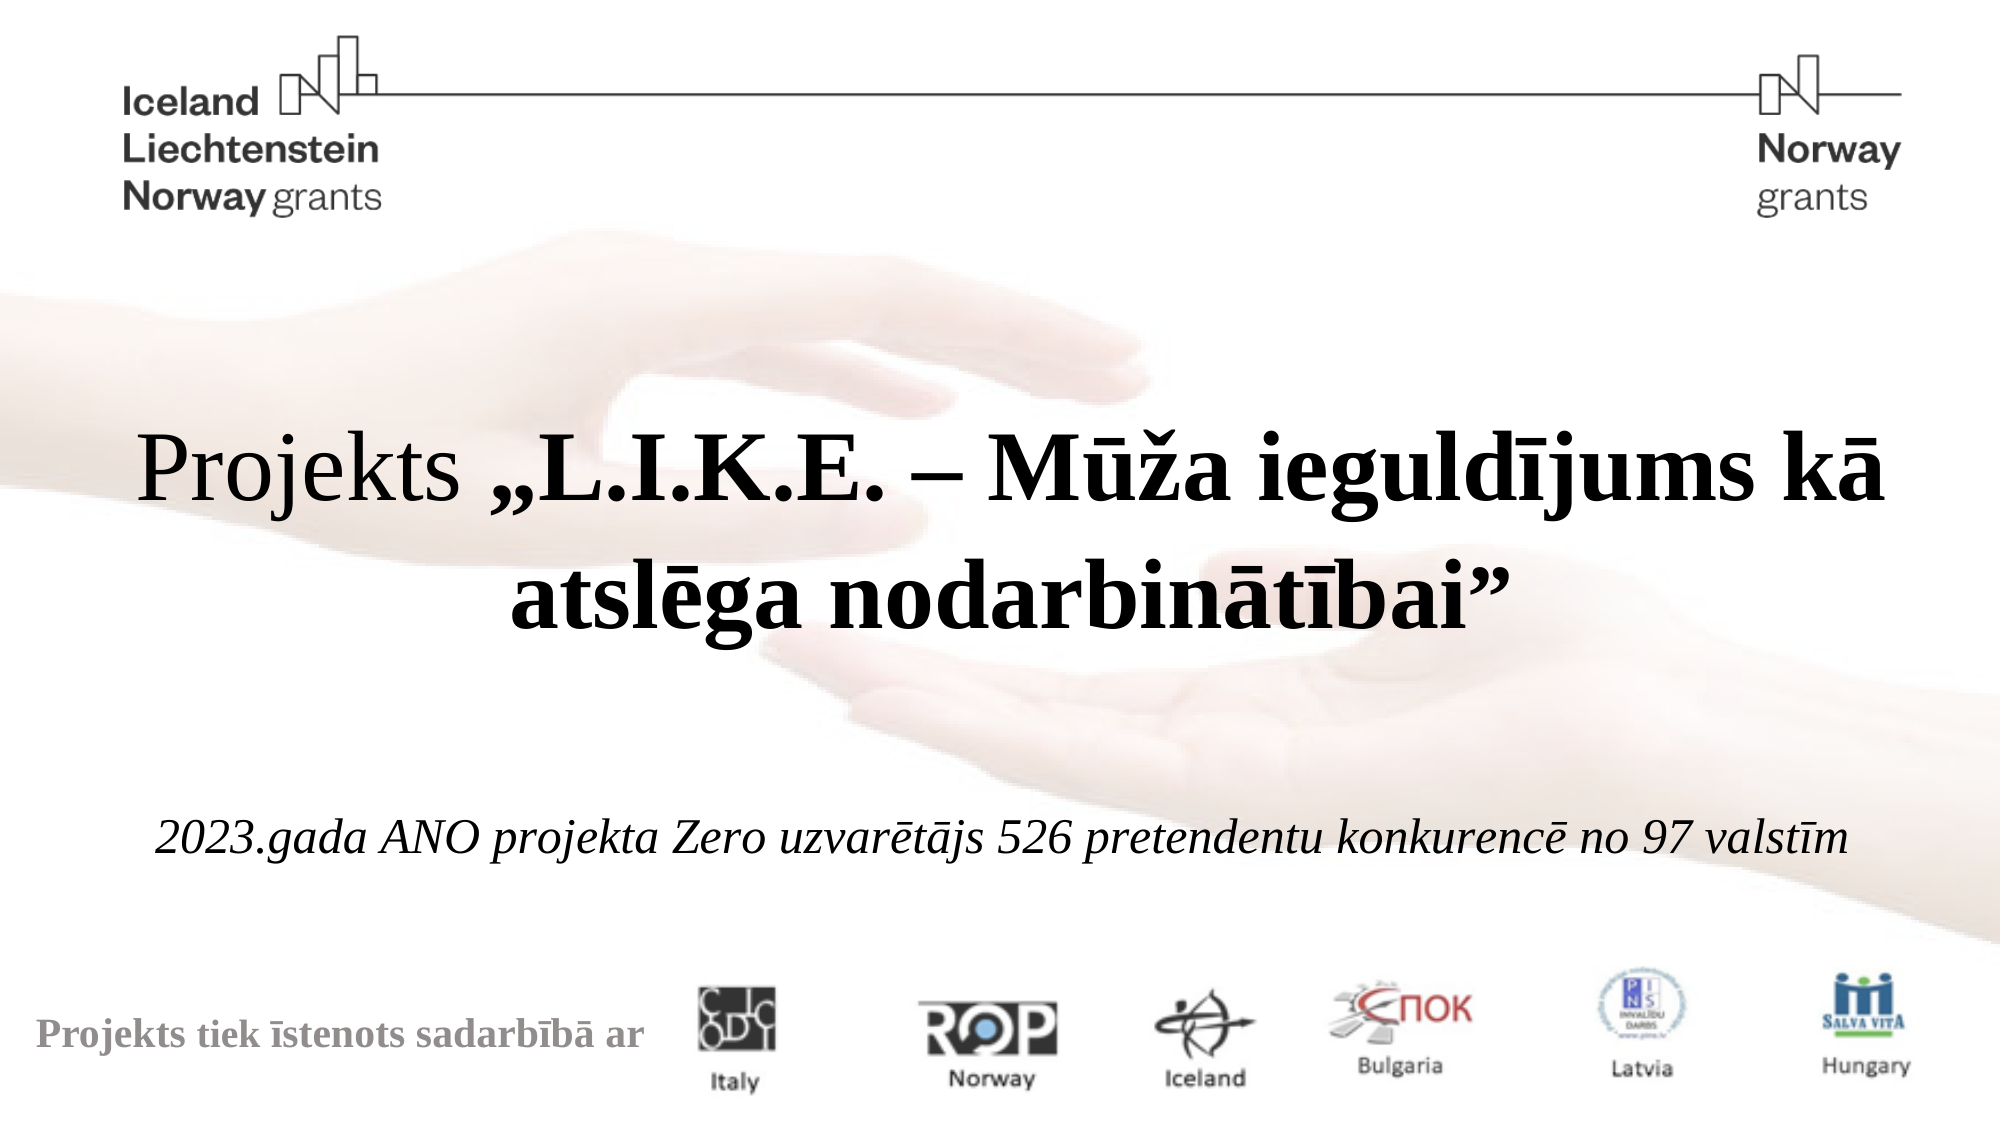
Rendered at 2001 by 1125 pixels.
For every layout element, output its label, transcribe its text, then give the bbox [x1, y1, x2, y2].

picture [0, 24, 2000, 1098]
text_box Projekts „L.I.K.E. – Mūža ieguldījums kā atslēga nodarbinātībai” 2023.gada ANO projekta Zero uzvarētājs 526 pretendentu konkurencē no 97 valstīm [103, 384, 1921, 876]
